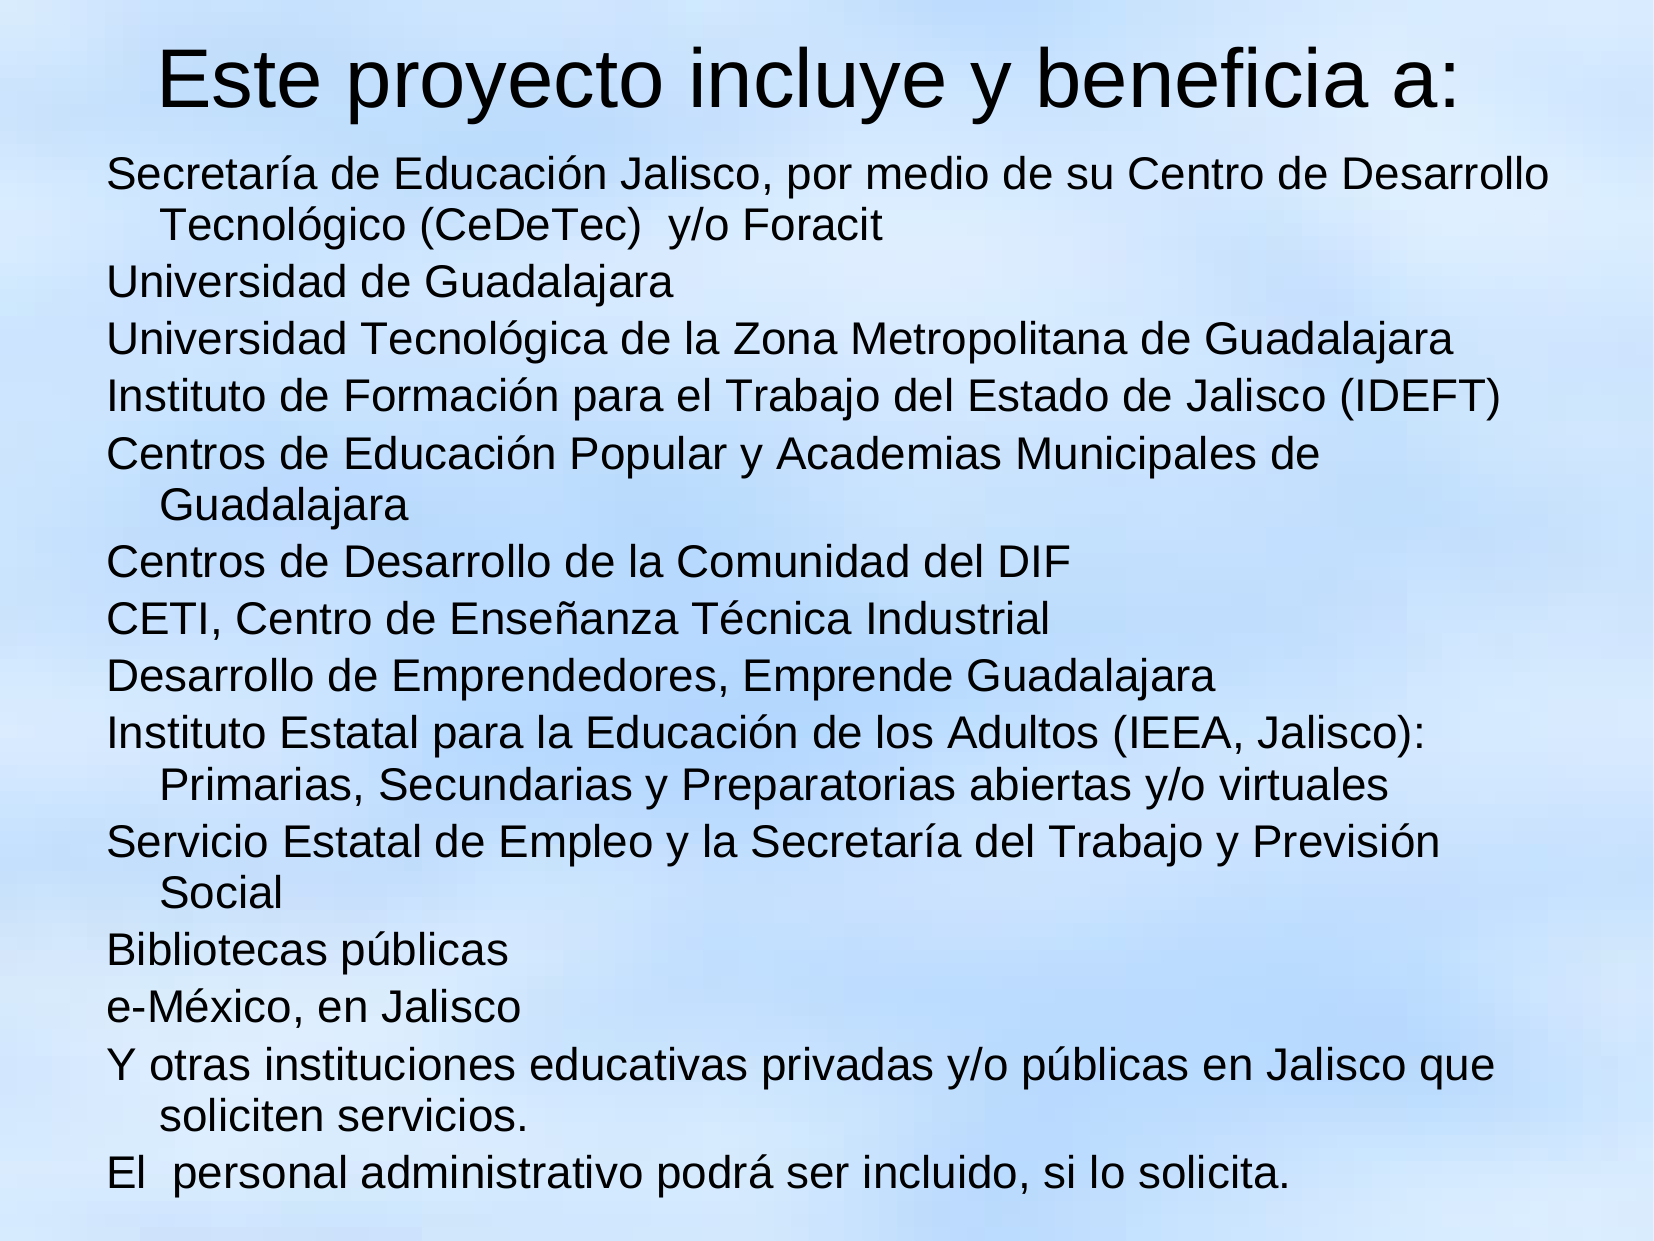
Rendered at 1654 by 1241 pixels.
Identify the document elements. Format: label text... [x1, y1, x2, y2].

title Este proyecto incluye y beneficia a: [76, 0, 1565, 158]
list Secretaría de Educación Jalisco, por medio de su Centro de Desarrollo Tecnológico (CeDeTec) y/o Foracit Universidad de Guadalajara Universidad Tecnológica de la Zona Metropolitana de Guadalajara Instituto de Formación para el Trabajo del Estado de Jalisco (IDEFT) Centros de Educación Popular y Academias Municipales de Guadalajara Centros de Desarrollo de la Comunidad del DIF CETI, Centro de Enseñanza Técnica Industrial Desarrollo de Emprendedores, Emprende Guadalajara Instituto Estatal para la Educación de los Adultos (IEEA, Jalisco): Primarias, Secundarias y Preparatorias abiertas y/o virtuales Servicio Estatal de Empleo y la Secretaría del Trabajo y Previsión Social Bibliotecas públicas e-México, en Jalisco Y otras instituciones educativas privadas y/o públicas en Jalisco que soliciten servicios. El personal administrativo podrá ser incluido, si lo solicita. [88, 147, 1577, 1199]
picture [0, 0, 1654, 1241]
